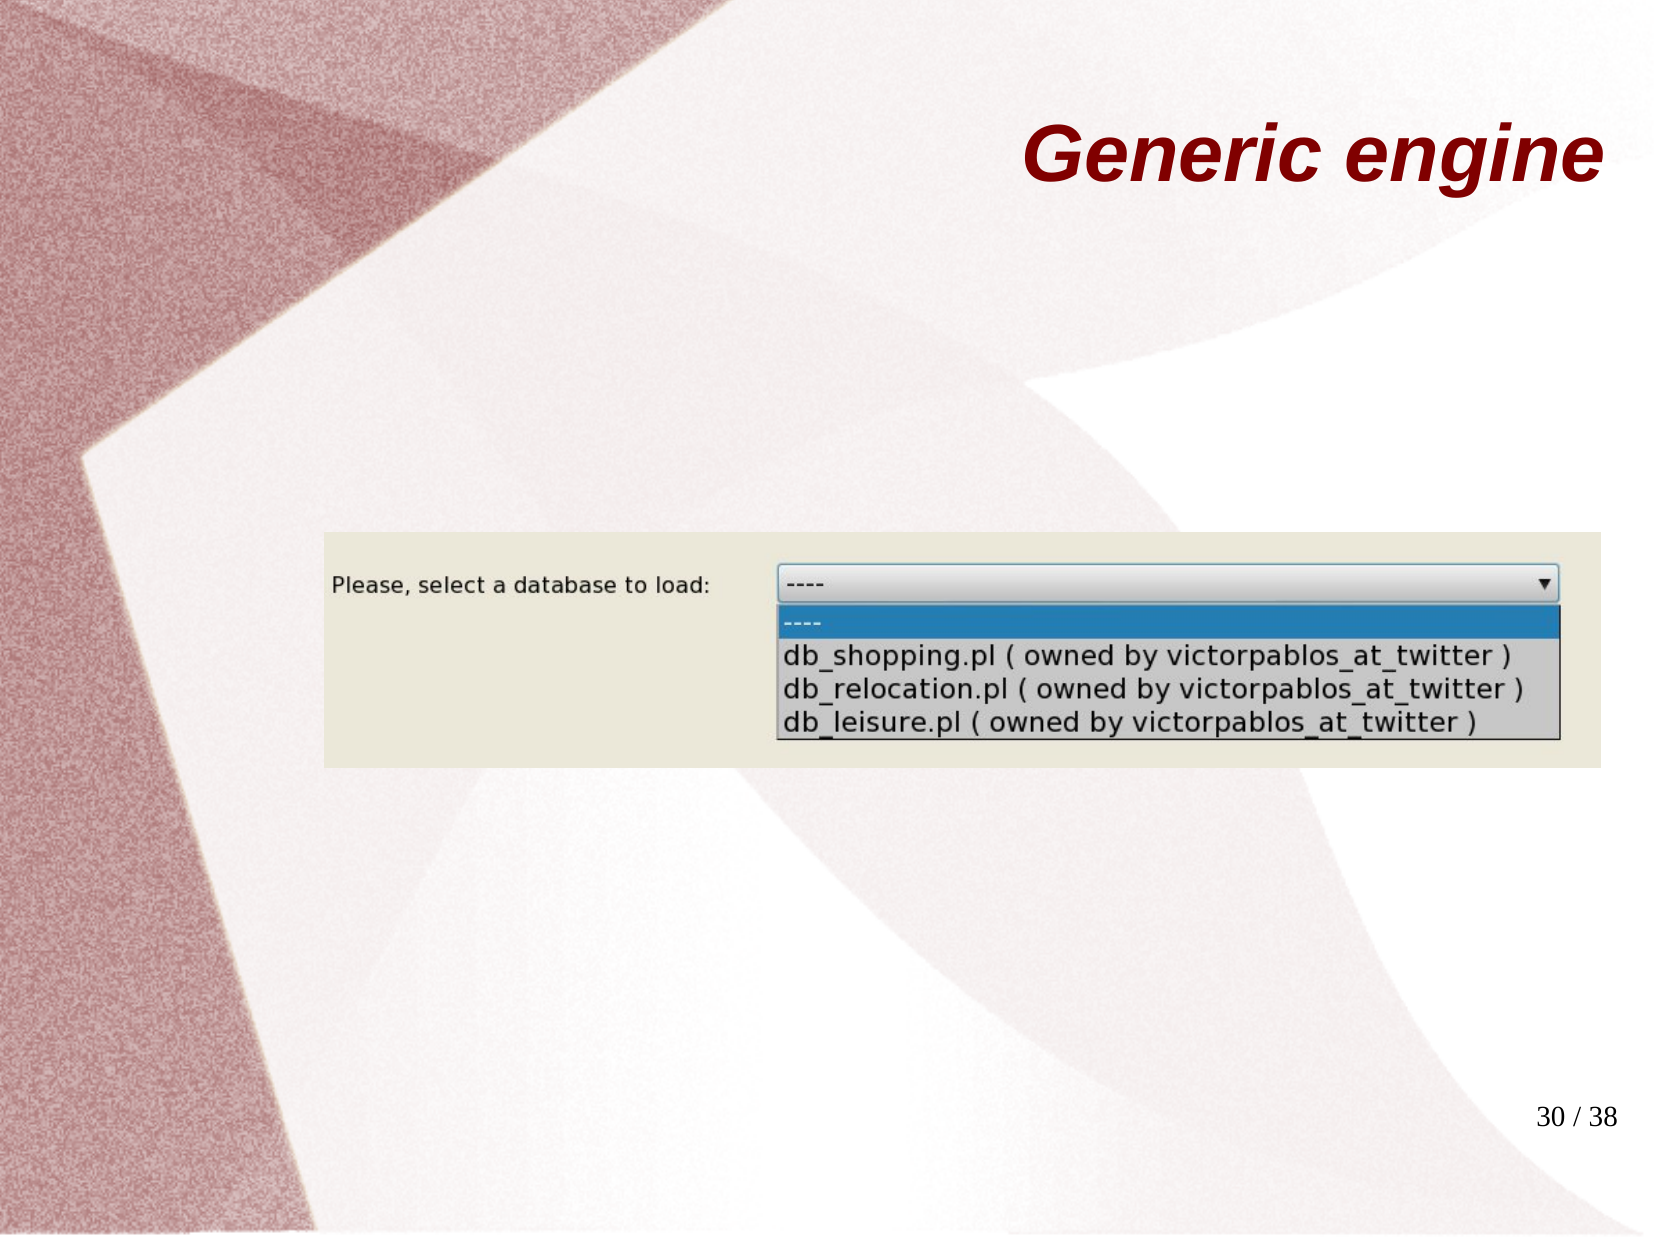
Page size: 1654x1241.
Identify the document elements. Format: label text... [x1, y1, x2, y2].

title Generic engine [596, 49, 1607, 257]
picture [0, 0, 1654, 1241]
